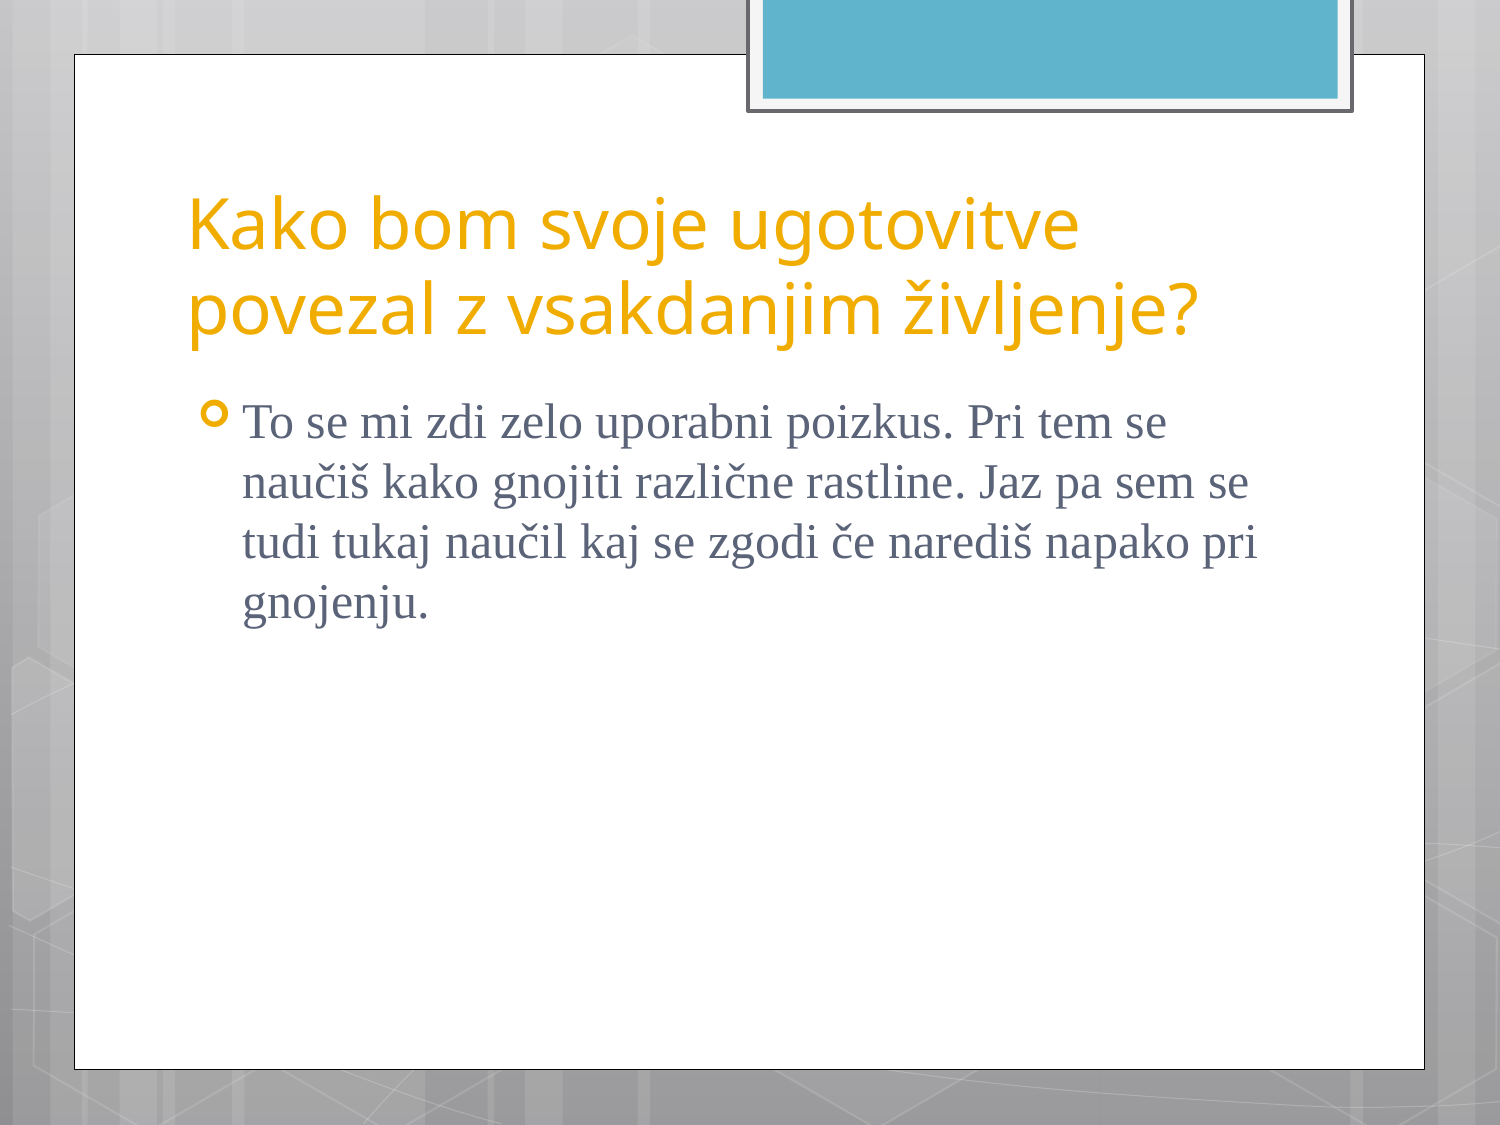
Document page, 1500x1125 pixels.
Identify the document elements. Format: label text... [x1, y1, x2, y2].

title Kako bom svoje ugotovitve povezal z vsakdanjim življenje? [171, 168, 1324, 356]
list To se mi zdi zelo uporabni poizkus. Pri tem se naučiš kako gnojiti različne rastline. Jaz pa sem se tudi tukaj naučil kaj se zgodi če narediš napako pri gnojenju. [171, 381, 1283, 957]
